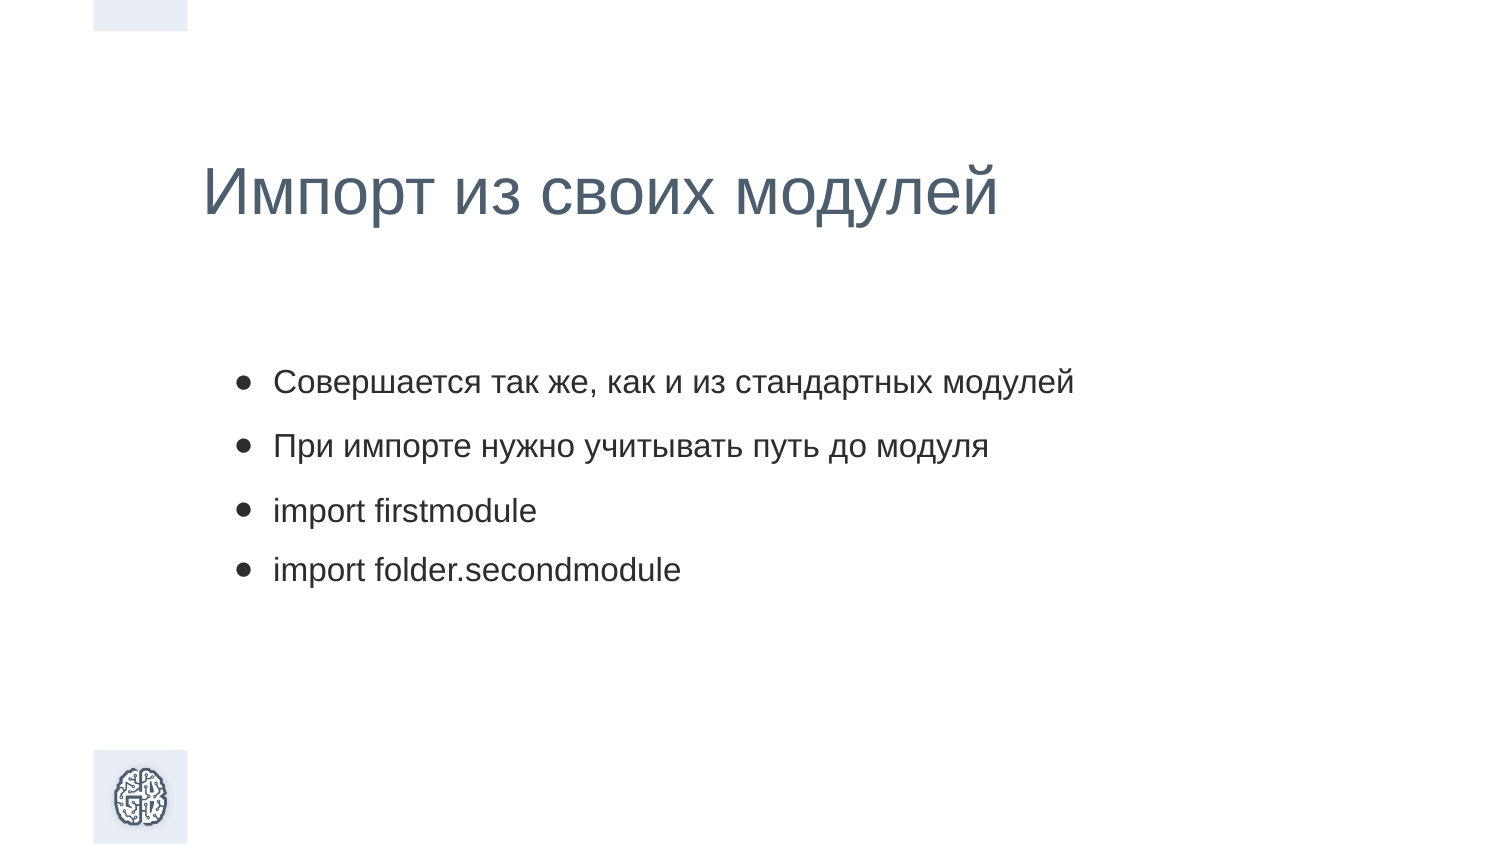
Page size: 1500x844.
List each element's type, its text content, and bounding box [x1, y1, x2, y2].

text_box Импорт из своих модулей [187, 93, 1312, 259]
text_box Совершается так же, как и из стандартных модулей [187, 259, 1312, 482]
text_box import firstmodule import folder.secondmodule [187, 482, 1312, 598]
picture [106, 760, 175, 834]
